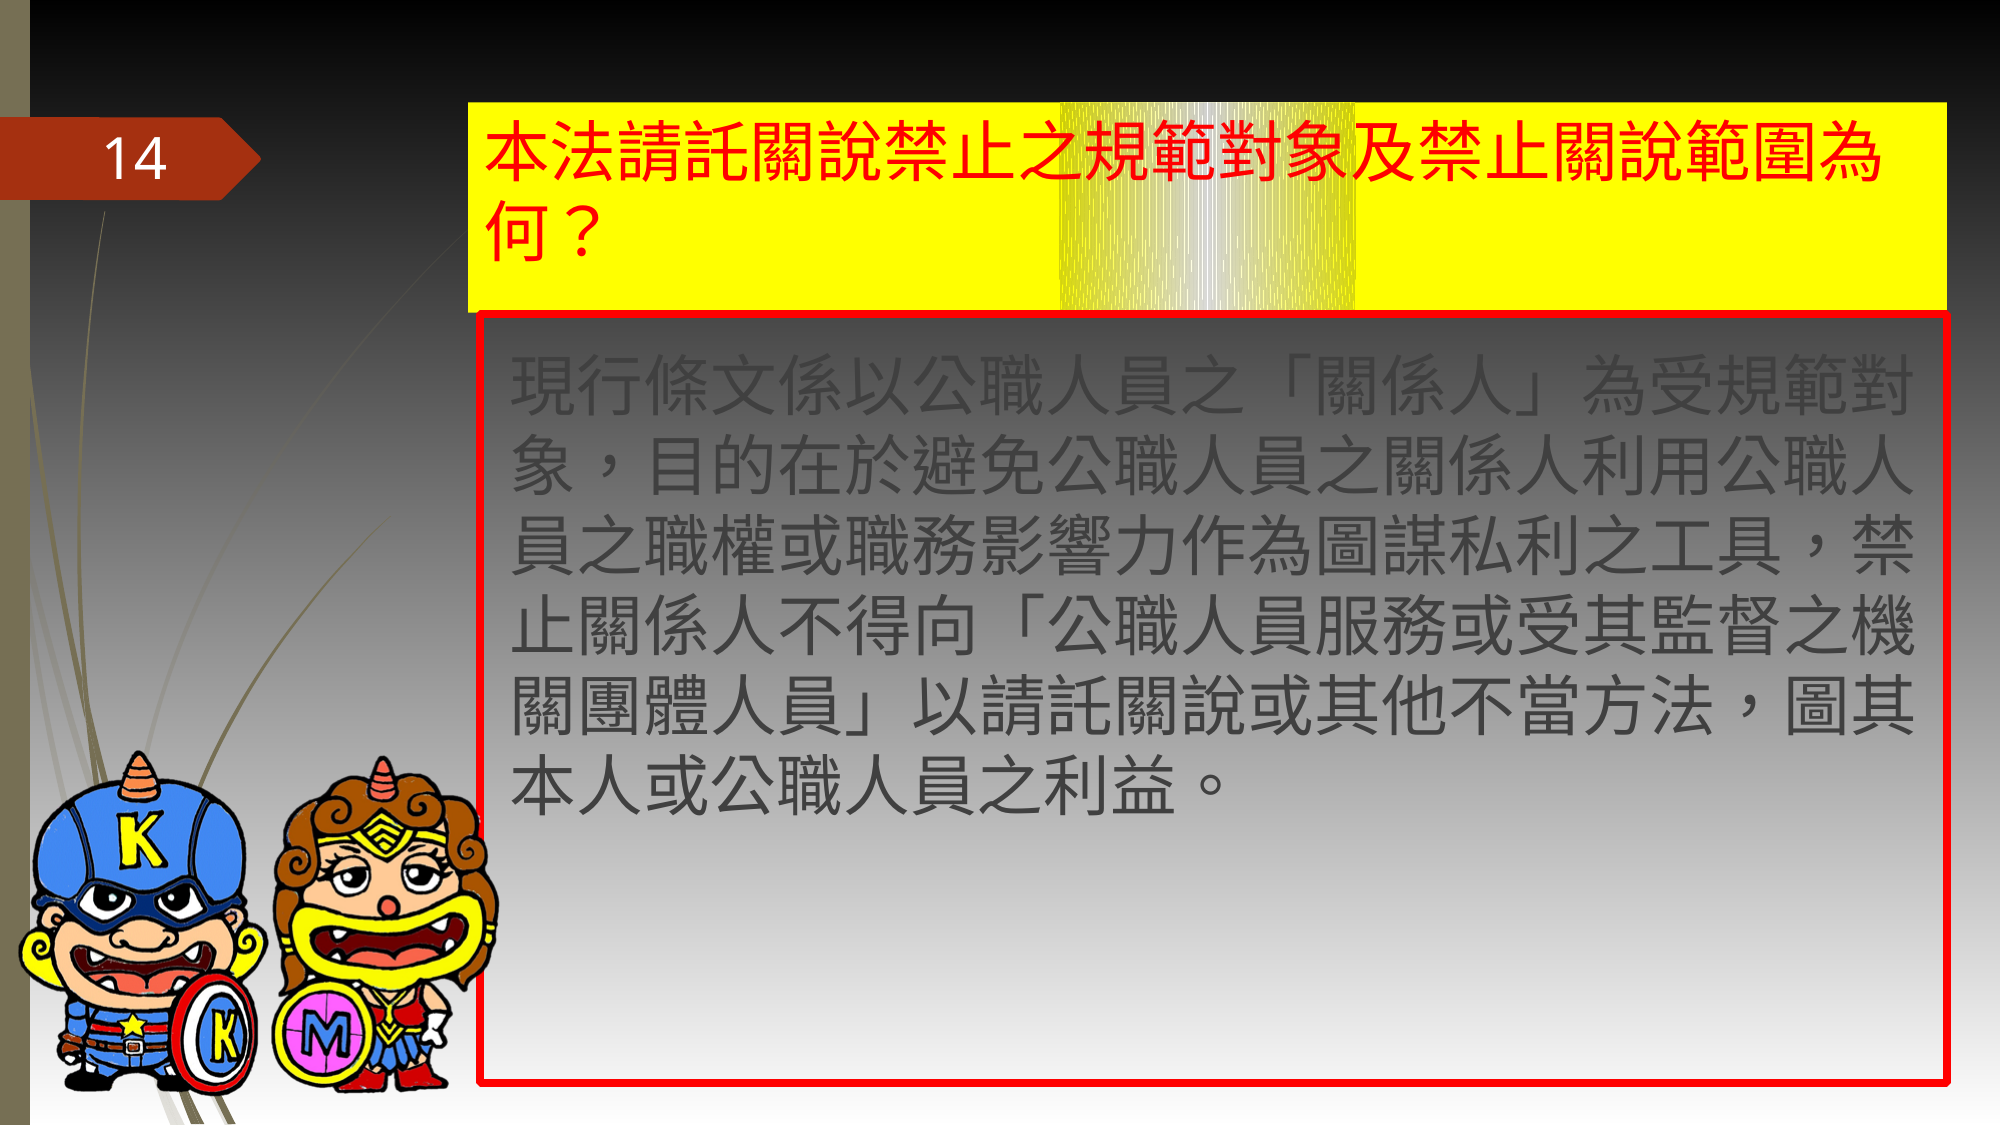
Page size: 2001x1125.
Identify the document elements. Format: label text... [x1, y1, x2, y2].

title 本法請託關說禁止之規範對象及禁止關說範圍為何？ [468, 102, 1947, 313]
picture [0, 745, 510, 1101]
text_box 14 [86, 114, 199, 199]
list 現行條文係以公職人員之「關係人」為受規範對象，目的在於避免公職人員之關係人利用公職人員之職權或職務影響力作為圖謀私利之工具，禁止關係人不得向「公職人員服務或受其監督之機關團體人員」以請託關說或其他不當方法，圖其本人或公職人員之利益。 [480, 313, 1947, 1084]
